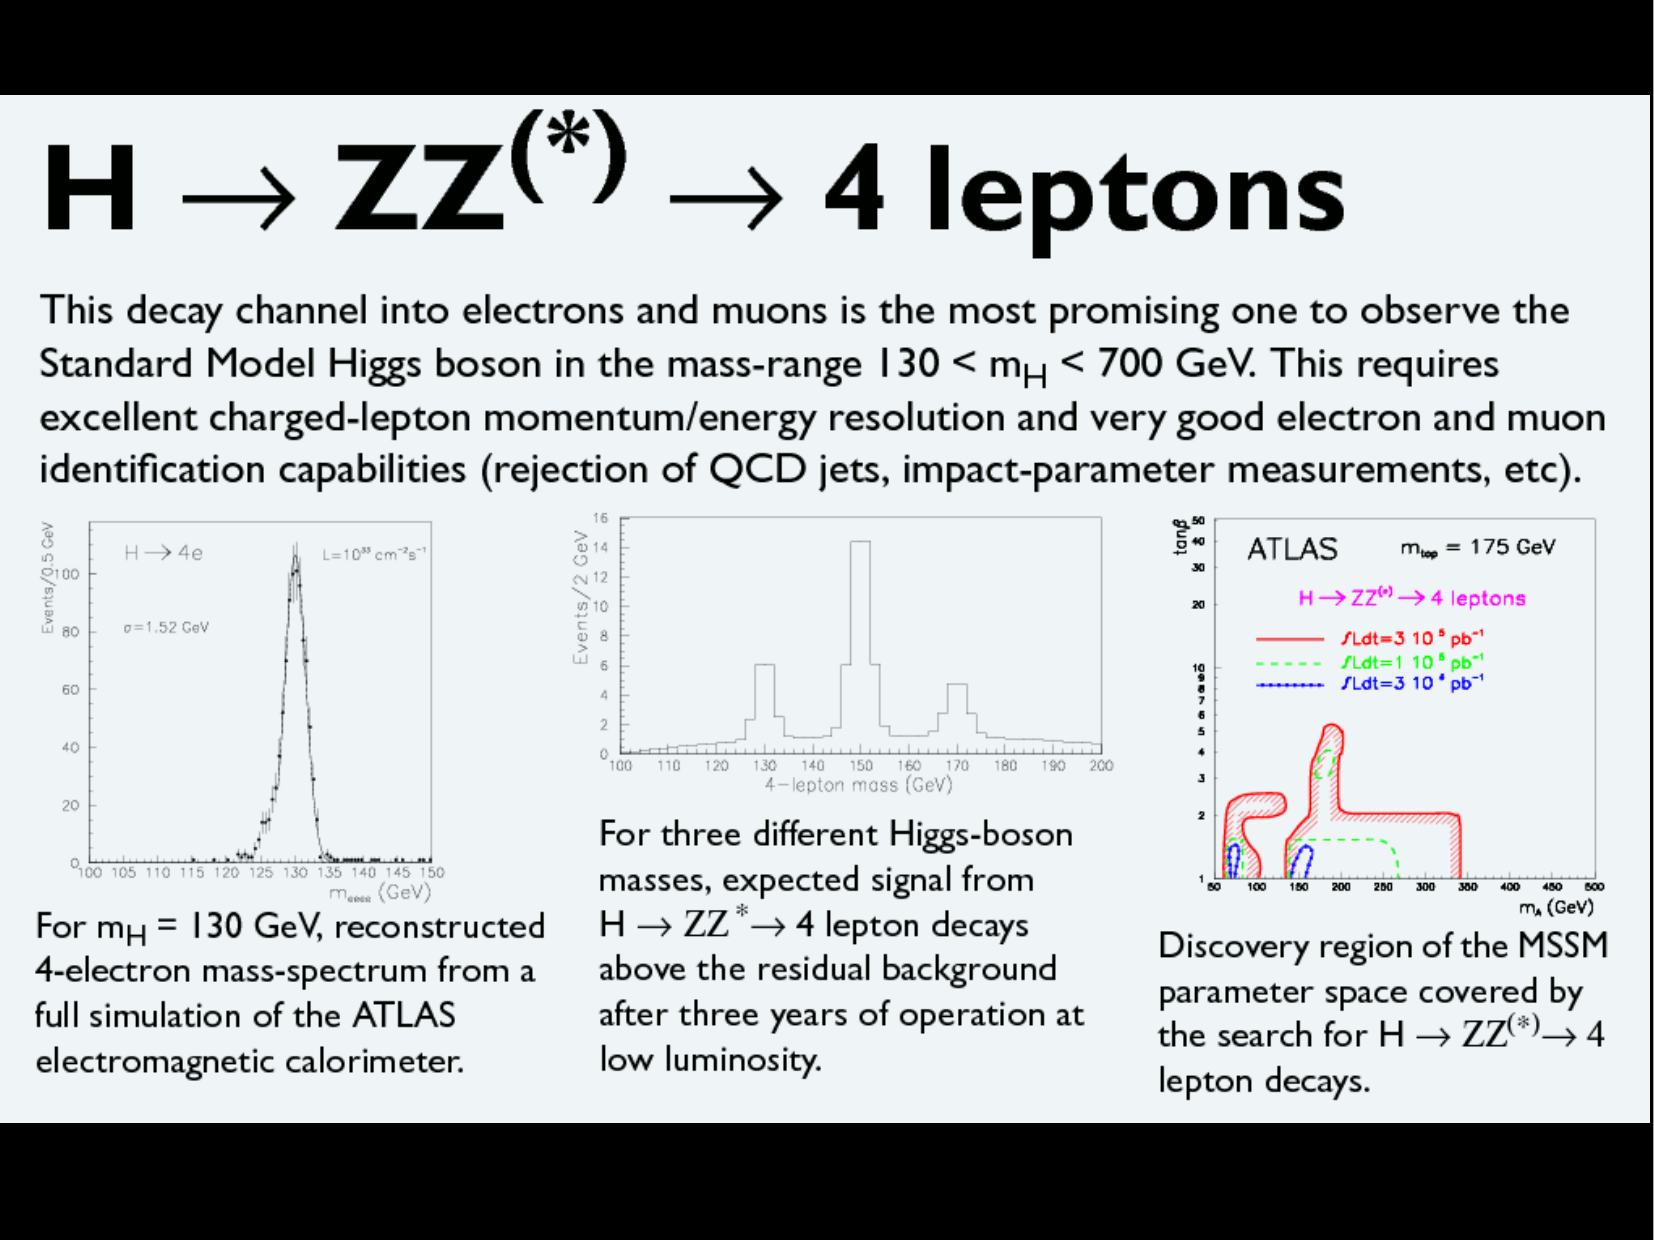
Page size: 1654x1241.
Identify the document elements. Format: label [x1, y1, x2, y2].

picture [0, 95, 1650, 1123]
